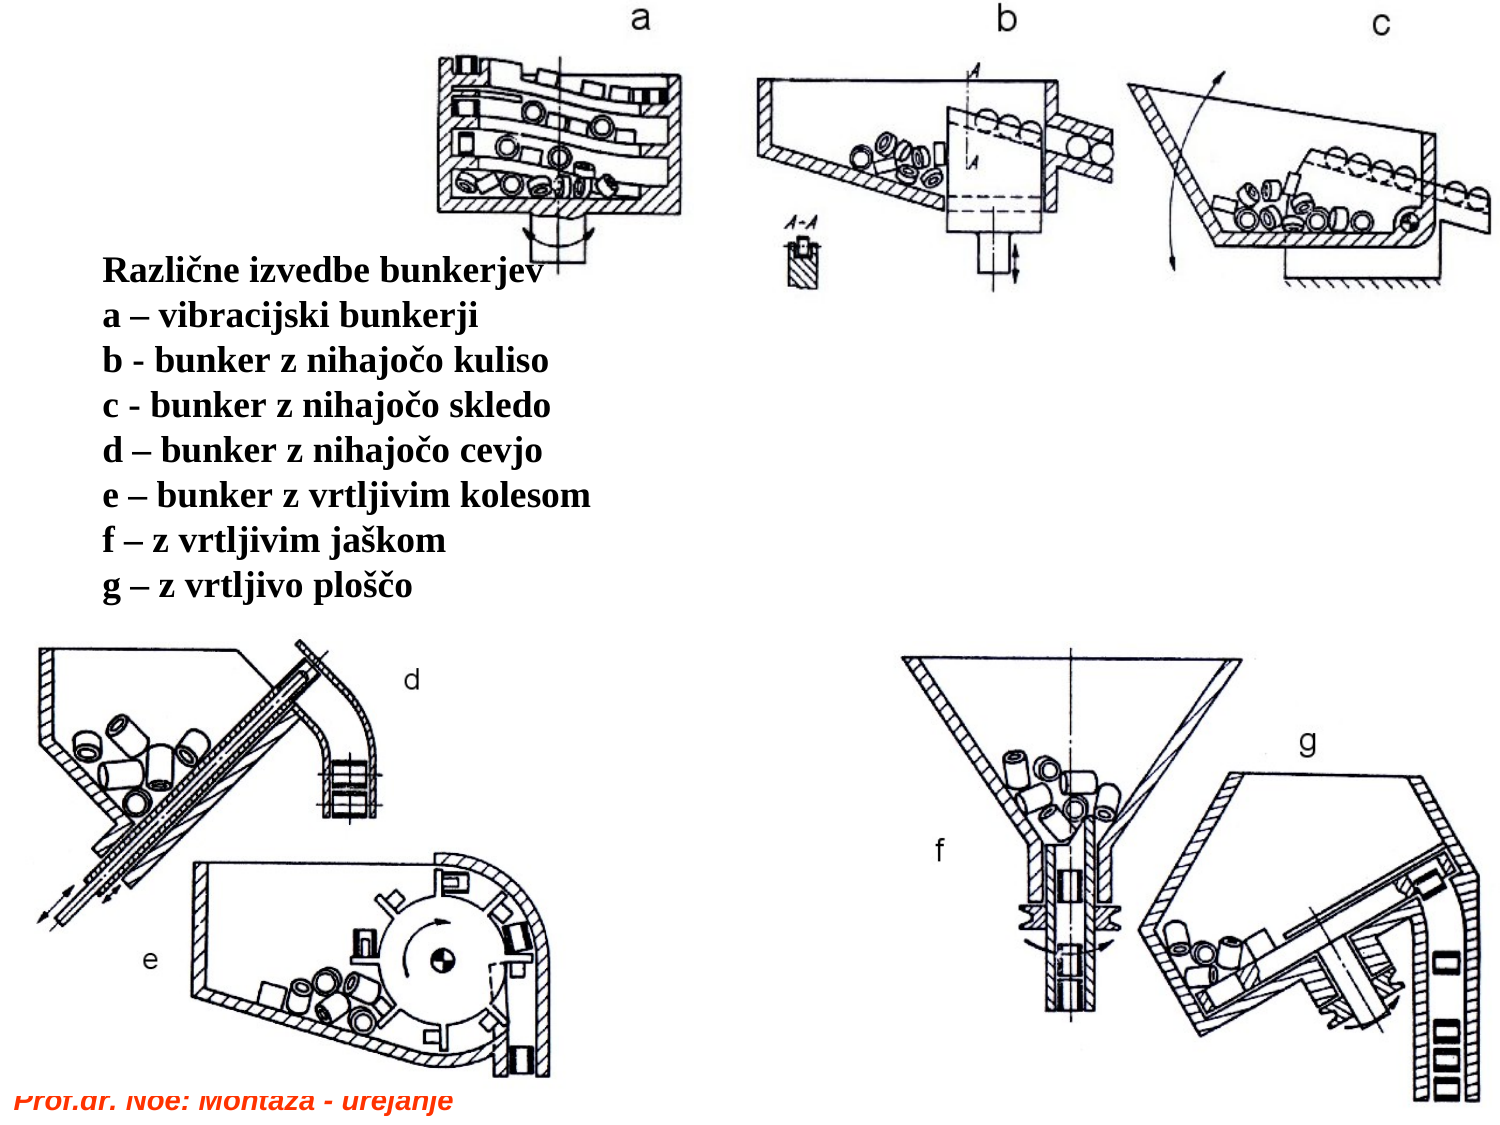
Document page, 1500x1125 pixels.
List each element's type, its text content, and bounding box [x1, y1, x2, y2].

picture [402, 0, 1500, 325]
picture [0, 624, 576, 1096]
text_box Različne izvedbe bunkerjev a – vibracijski bunkerji b - bunker z nihajočo kuliso c - bunker z nihajočo skledo d – bunker z nihajočo cevjo e – bunker z vrtljivim kolesom f – z vrtljivim jaškom g – z vrtljivo ploščo [87, 237, 838, 613]
picture [875, 641, 1500, 1125]
